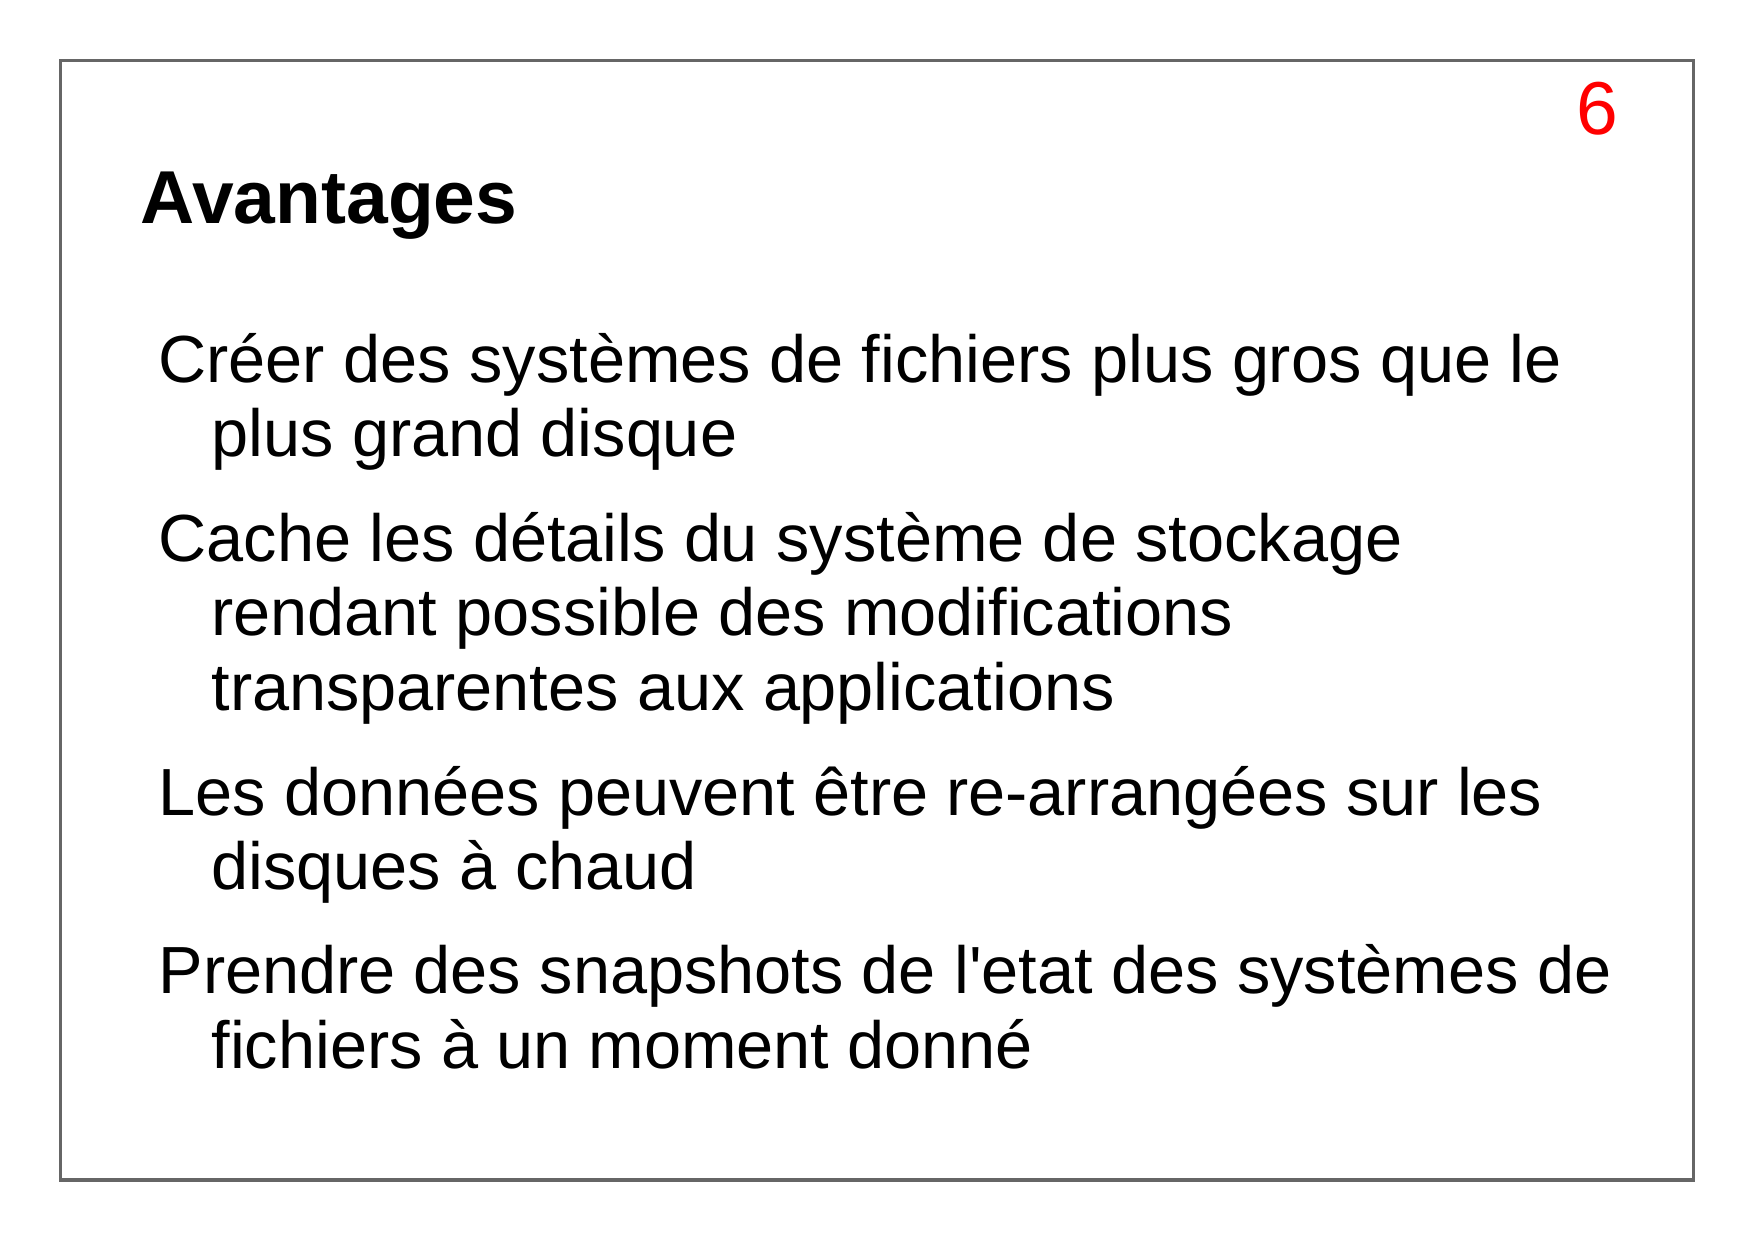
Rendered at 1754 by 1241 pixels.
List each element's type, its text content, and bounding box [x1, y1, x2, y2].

title Avantages [140, 103, 1614, 292]
list Créer des systèmes de fichiers plus gros que le plus grand disque Cache les détails du système de stockage rendant possible des modifications transparentes aux applications Les données peuvent être re-arrangées sur les disques à chaud Prendre des snapshots de l'etat des systèmes de fichiers à un moment donné [140, 321, 1614, 1084]
